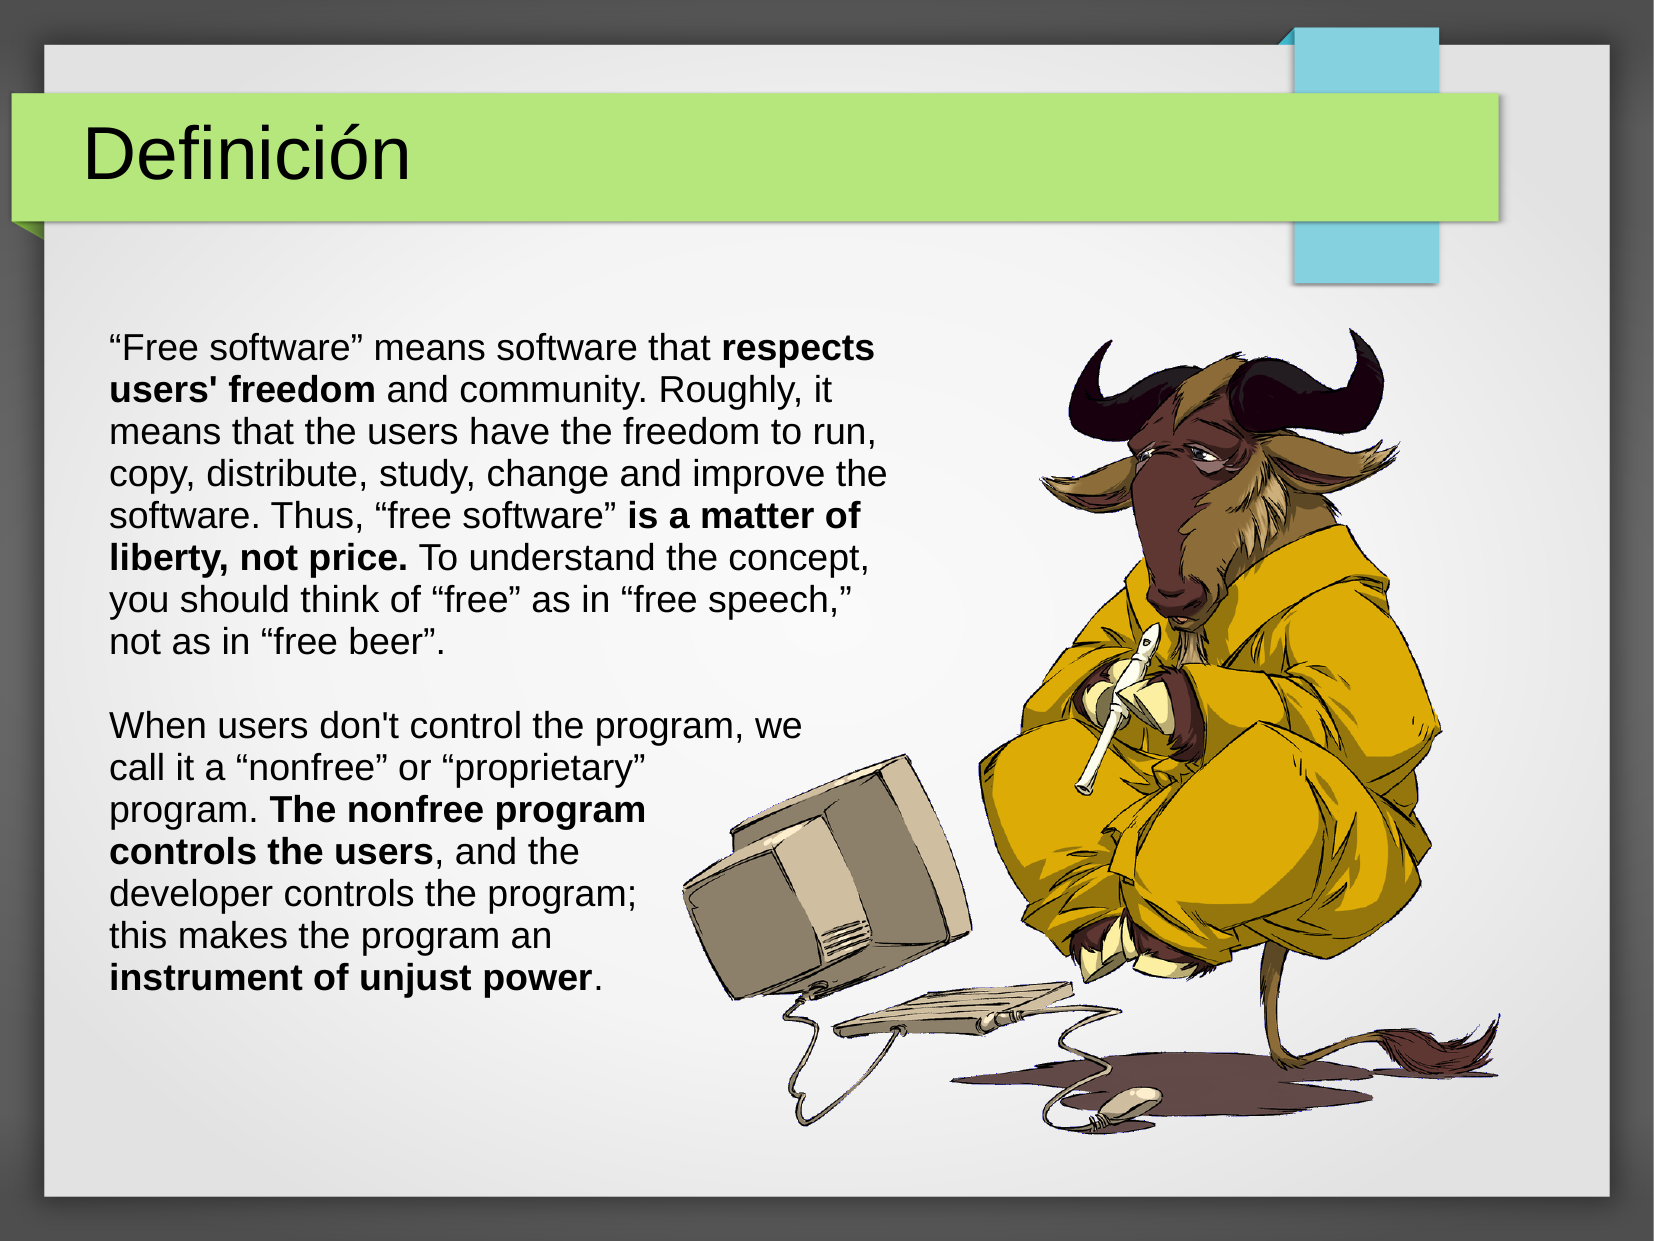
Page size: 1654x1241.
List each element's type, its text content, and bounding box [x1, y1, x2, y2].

picture [0, 0, 1654, 1241]
text_box “Free software” means software that respects users' freedom and community. Roughly, it means that the users have the freedom to run, copy, distribute, study, change and improve the software. Thus, “free software” is a matter of liberty, not price. To understand the concept, you should think of “free” as in “free speech,” not as in “free beer”. [94, 318, 590, 670]
text_box When users don't control the program, we call it a “nonfree” or “proprietary” program. The nonfree program controls the users, and the developer controls the program; this makes the program an instrument of unjust power. [94, 696, 839, 1006]
title Definición [82, 94, 1264, 213]
